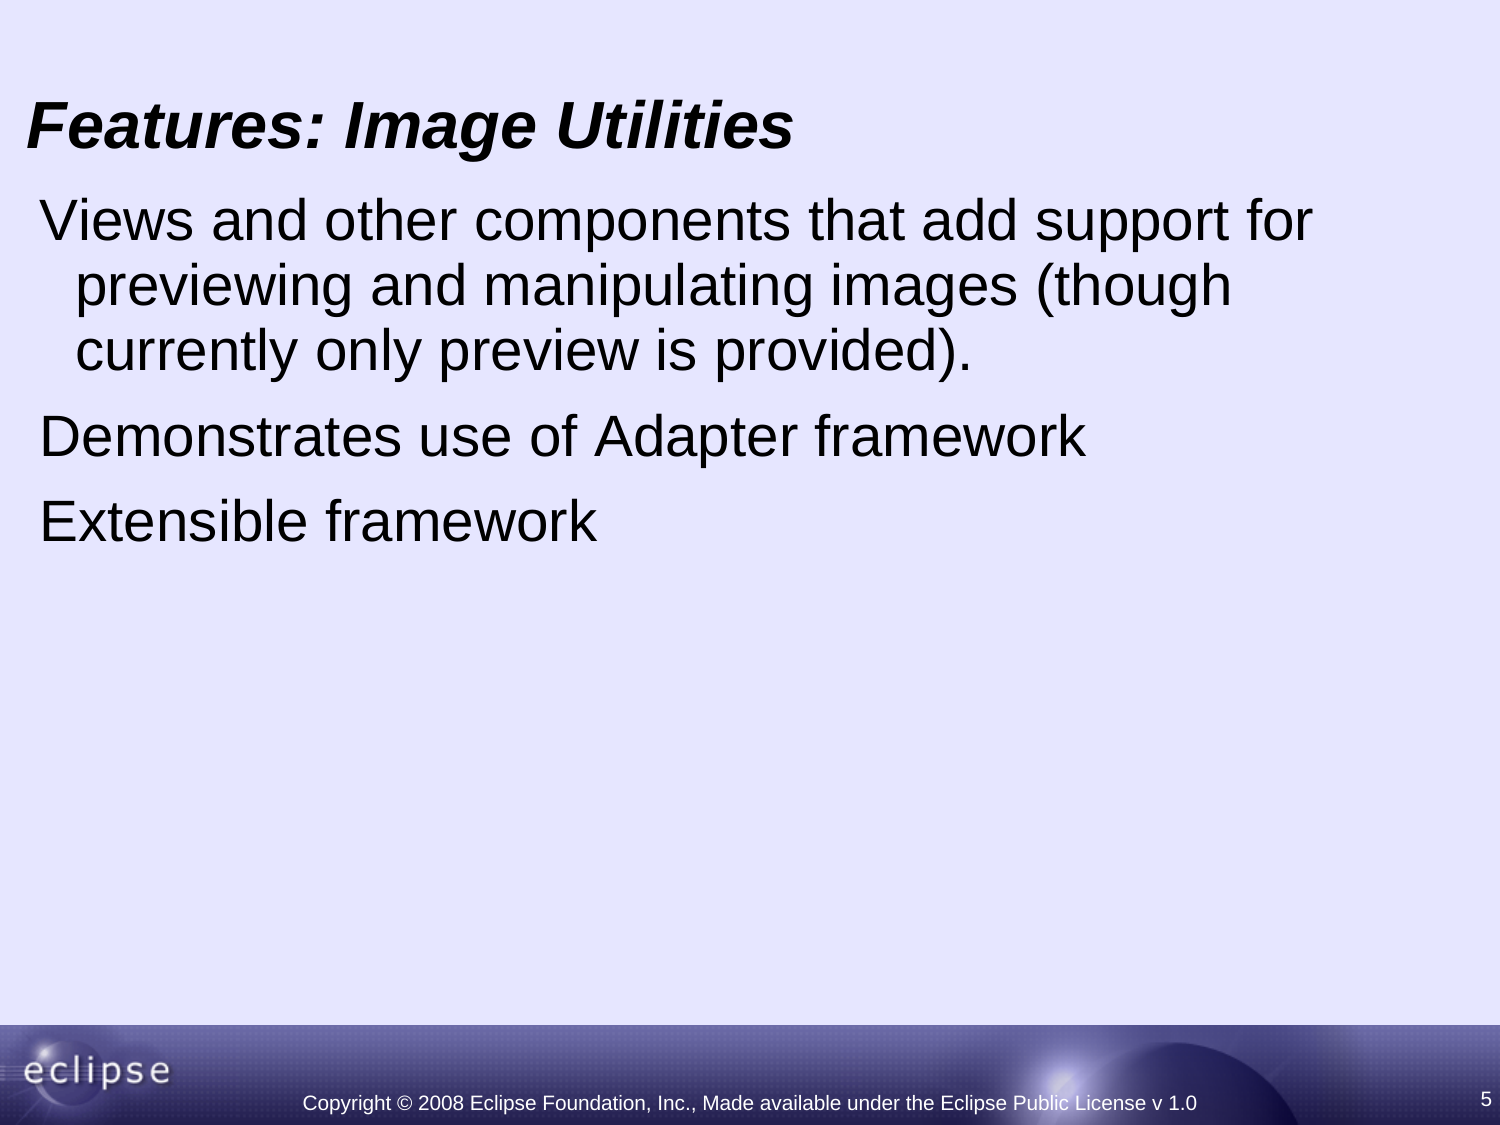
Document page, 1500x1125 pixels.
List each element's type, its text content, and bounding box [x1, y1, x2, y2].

list Views and other components that add support for previewing and manipulating images (though currently only preview is provided). Demonstrates use of Adapter framework Extensible framework [37, 187, 1463, 1006]
title Features: Image Utilities [26, 77, 1474, 179]
picture [0, 1025, 1500, 1125]
